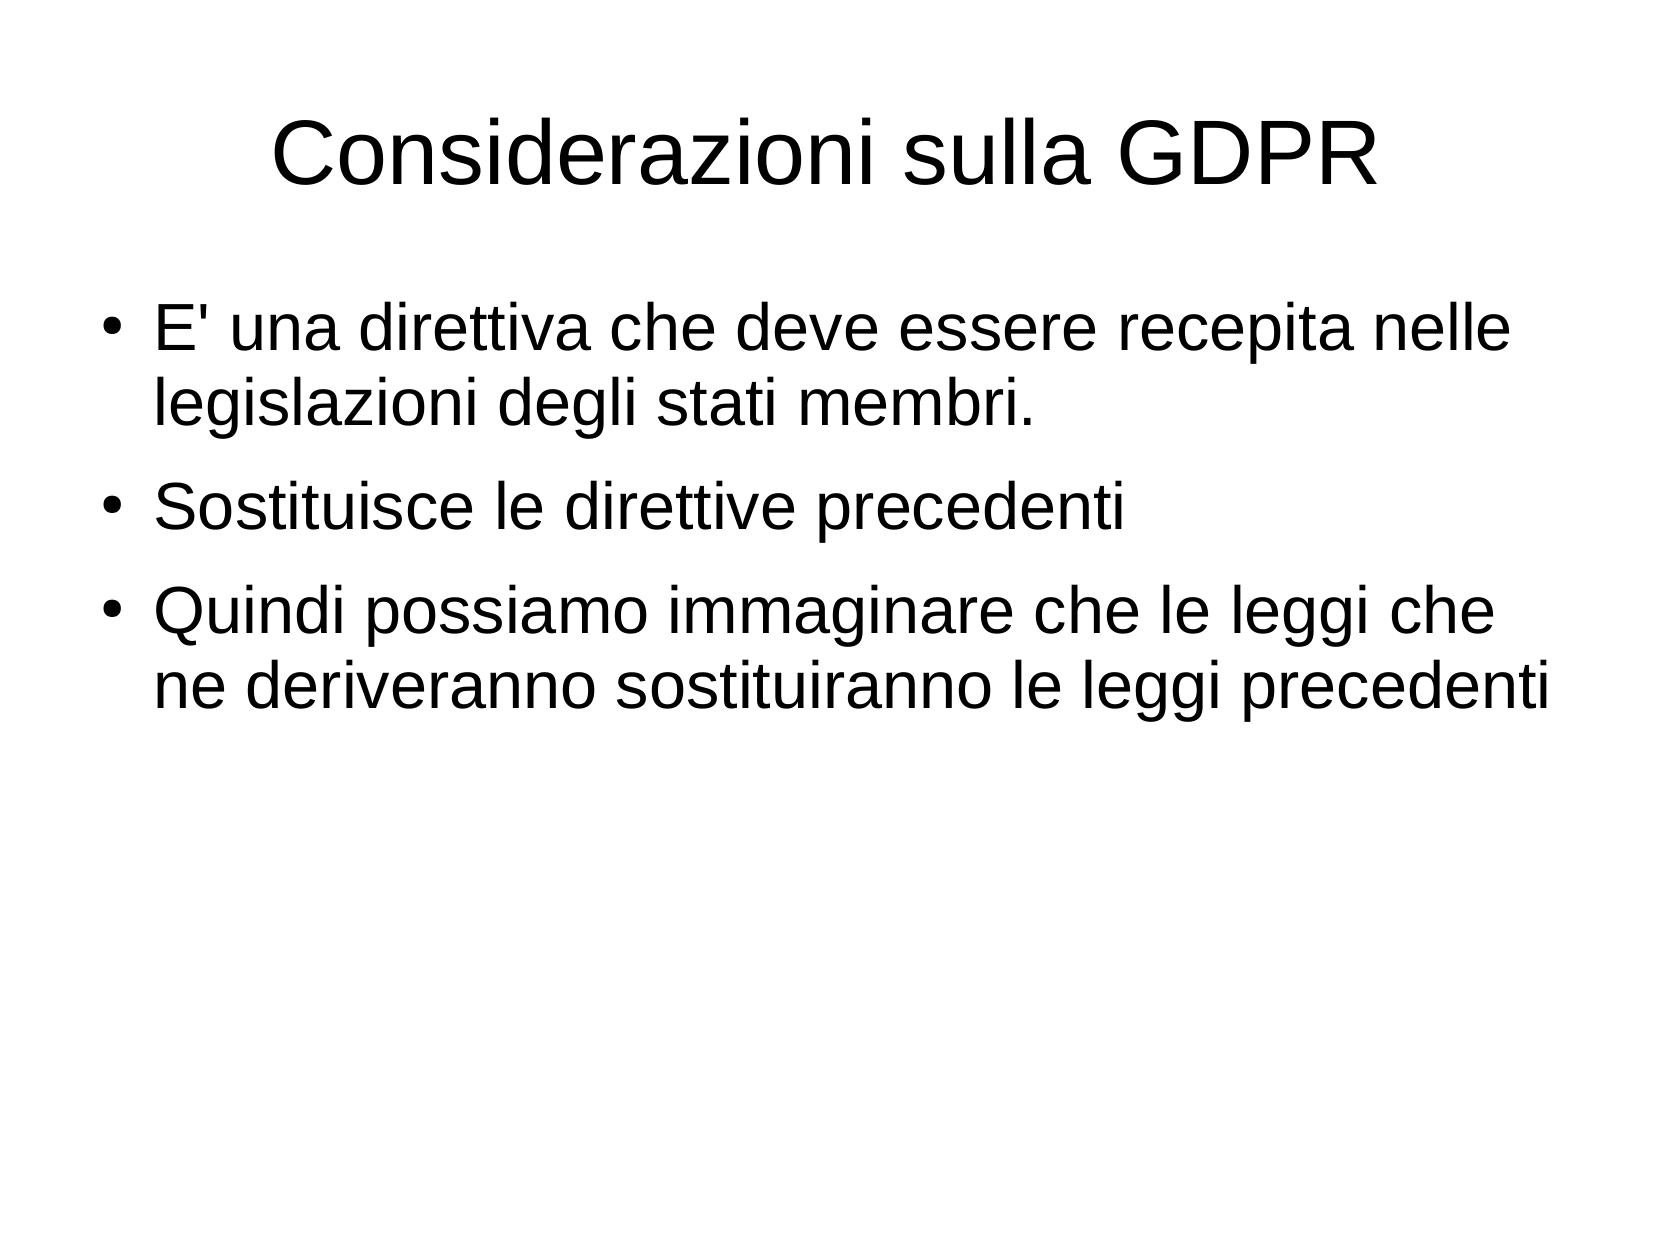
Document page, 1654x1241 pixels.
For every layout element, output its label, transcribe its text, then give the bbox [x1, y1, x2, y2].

title Considerazioni sulla GDPR [82, 49, 1571, 257]
list E' una direttiva che deve essere recepita nelle legislazioni degli stati membri. Sostituisce le direttive precedenti Quindi possiamo immaginare che le leggi che ne deriveranno sostituiranno le leggi precedenti [82, 290, 1571, 1010]
